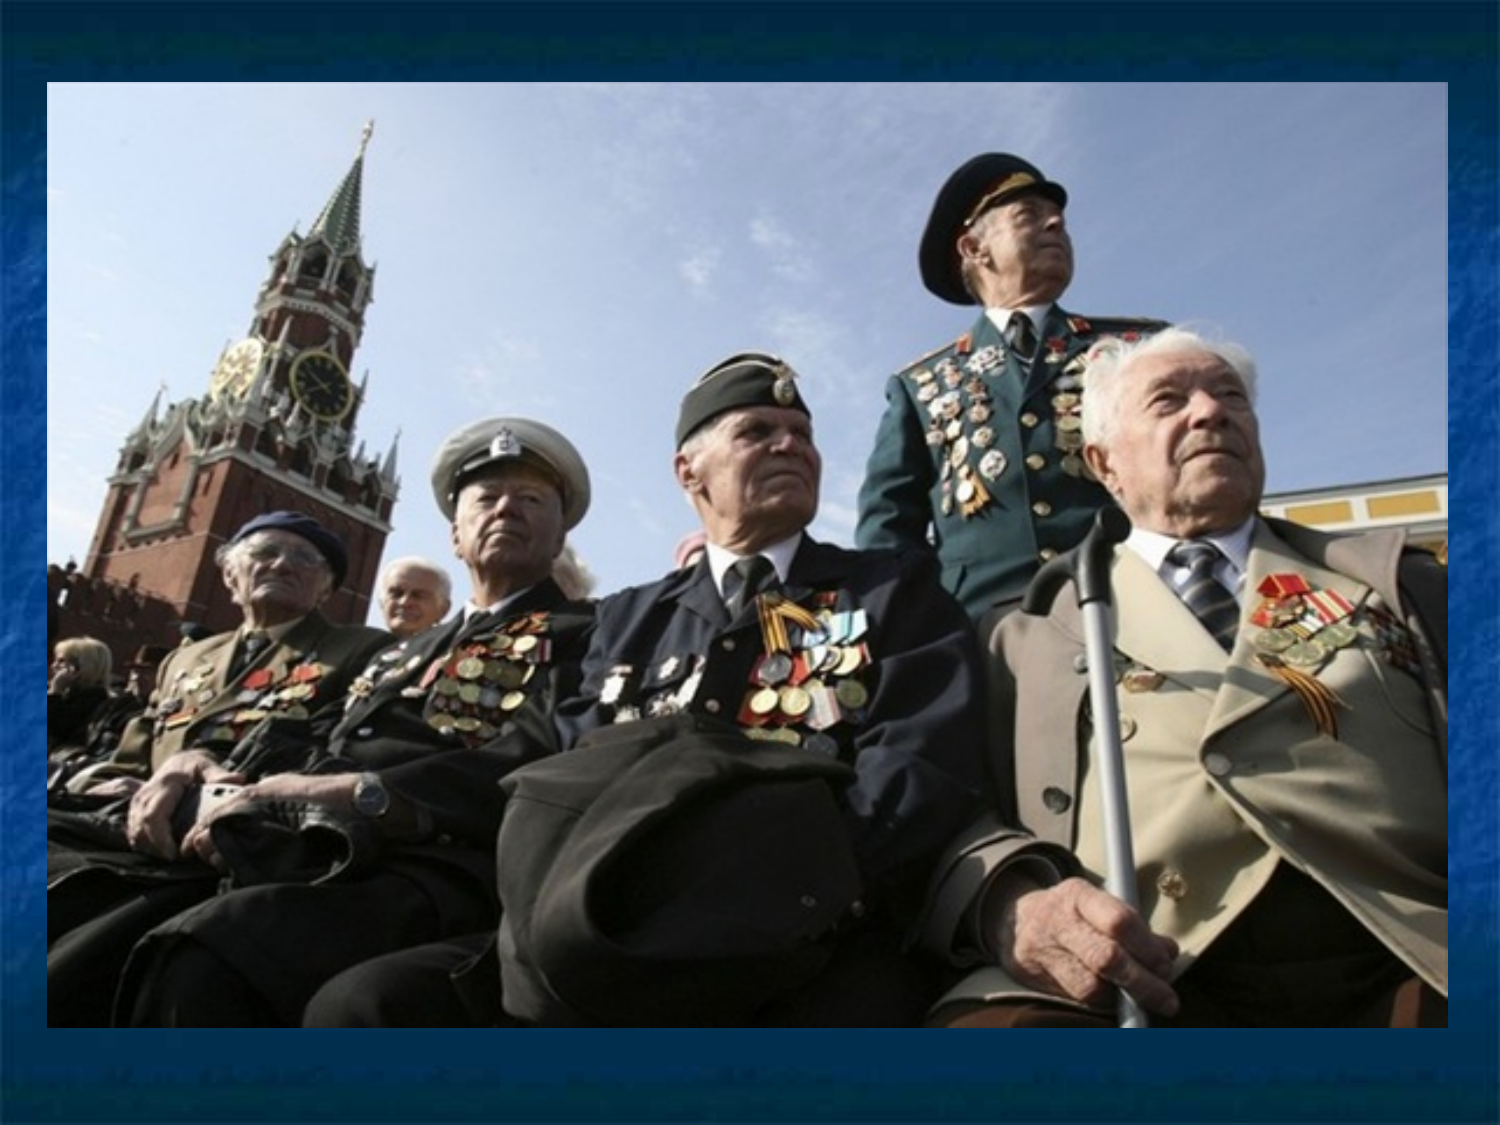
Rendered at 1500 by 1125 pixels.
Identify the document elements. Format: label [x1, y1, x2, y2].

picture [47, 82, 1448, 1028]
